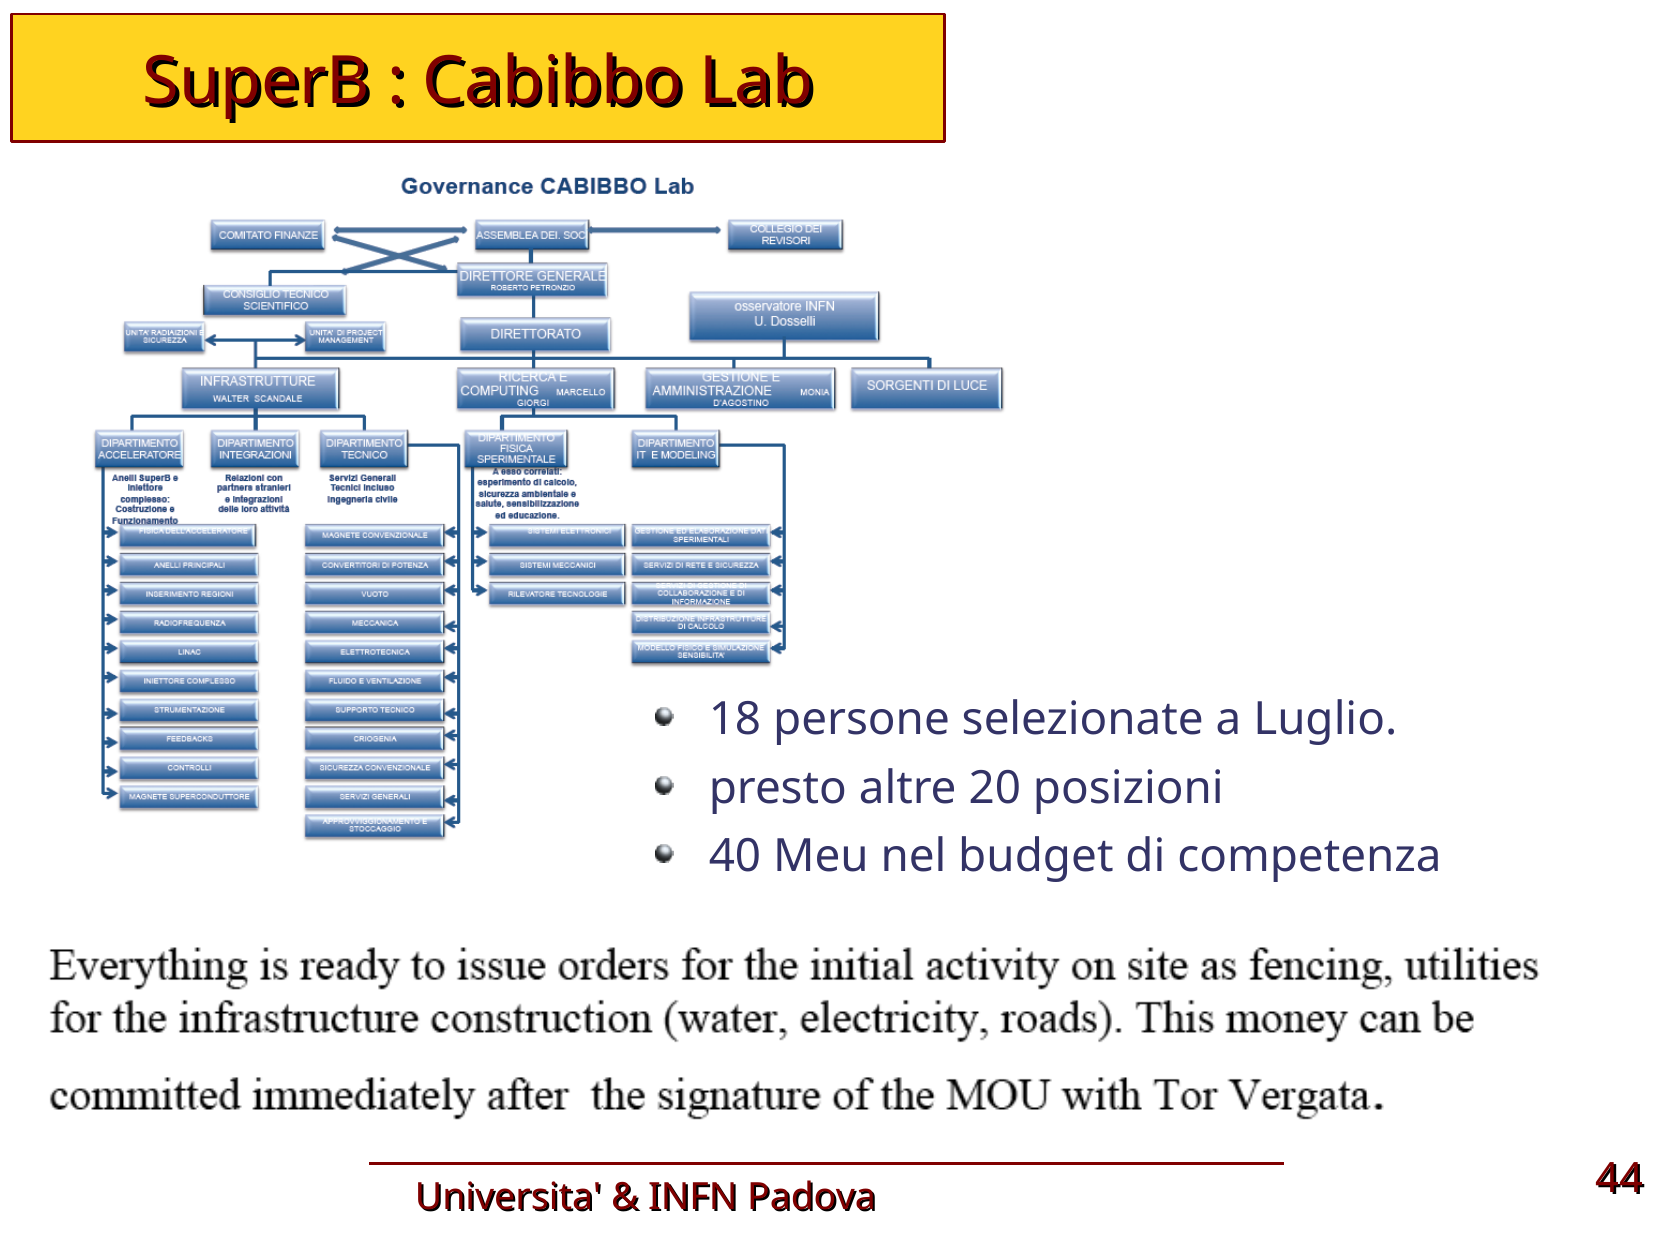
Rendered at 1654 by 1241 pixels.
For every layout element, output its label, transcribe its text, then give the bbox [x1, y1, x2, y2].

picture [64, 151, 1029, 854]
picture [47, 933, 1577, 1140]
list 18 persone selezionate a Luglio. presto altre 20 posizioni 40 Meu nel budget di competenza [637, 685, 1619, 860]
title SuperB : Cabibbo Lab [11, 13, 945, 142]
